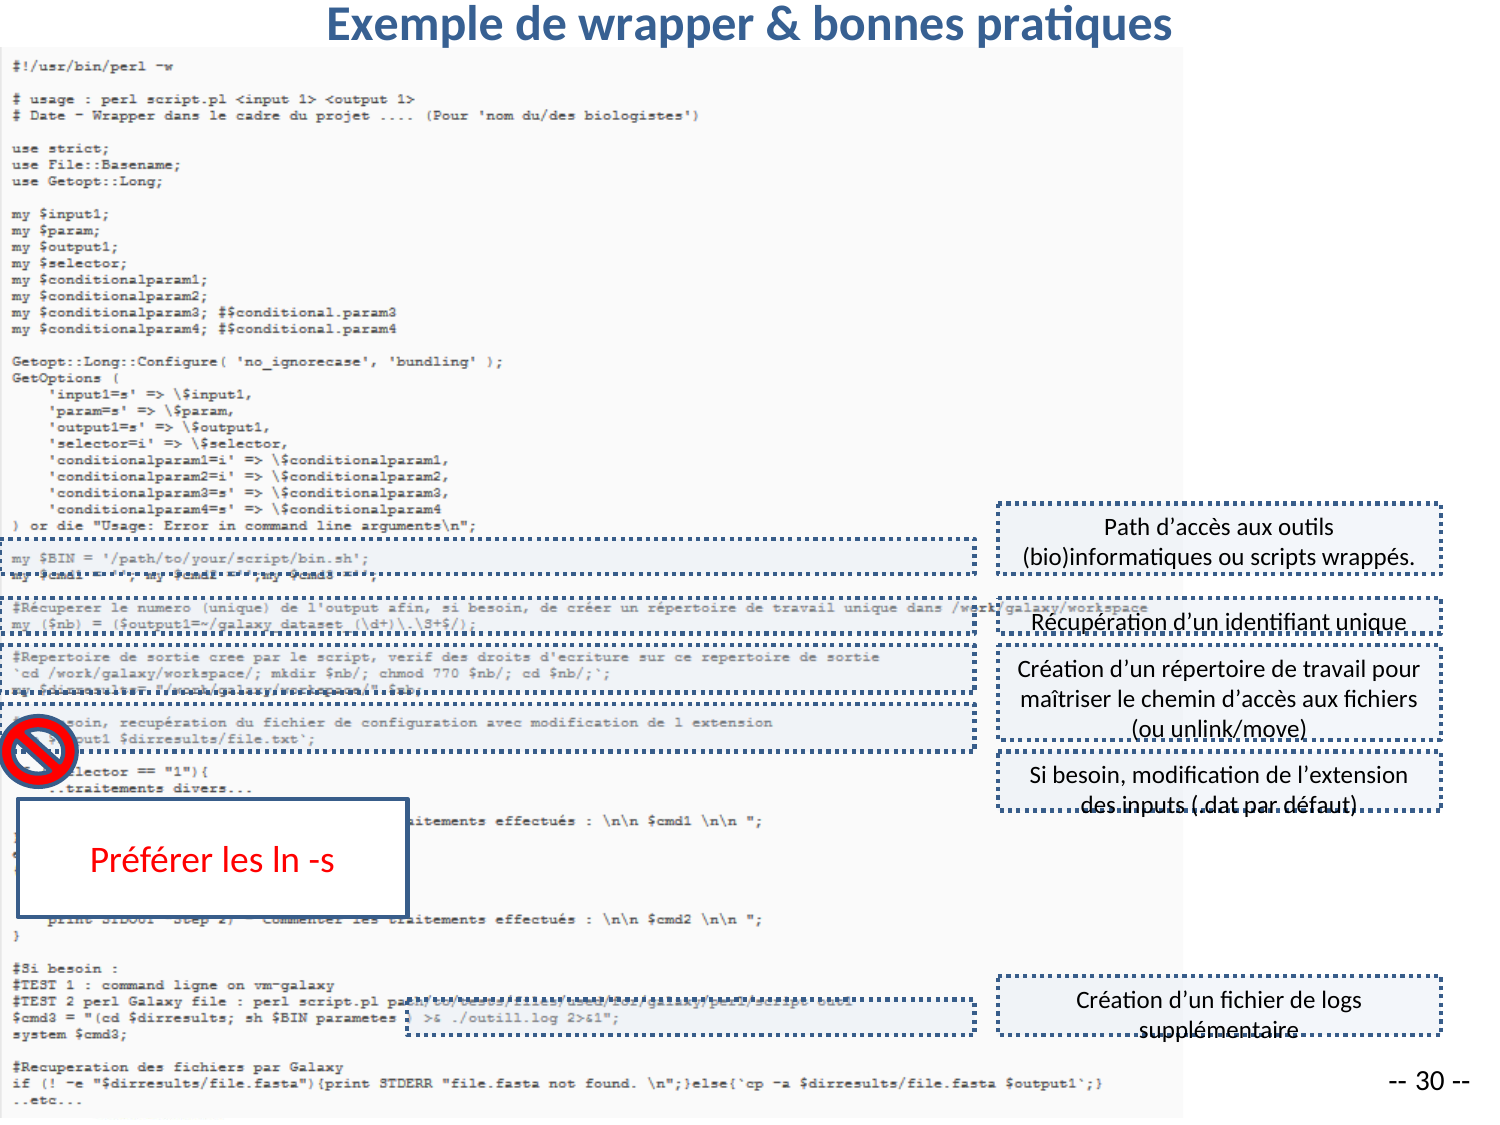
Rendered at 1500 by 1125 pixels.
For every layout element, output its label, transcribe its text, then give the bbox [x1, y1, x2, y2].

picture [0, 73, 1184, 1125]
picture [14, 752, 49, 773]
text_box Création d’un répertoire de travail pour maîtriser le chemin d’accès aux fichiers (ou unlink/move) [998, 645, 1441, 740]
text_box Création d’un fichier de logs supplémentaire [998, 976, 1441, 1035]
text_box [0, 704, 974, 787]
text_box Préférer les ln -s [18, 799, 407, 917]
text_box Path d’accès aux outils (bio)informatiques ou scripts wrappés. [998, 503, 1441, 574]
text_box Si besoin, modification de l’extension des inputs (.dat par défaut) [998, 751, 1441, 811]
text_box Exemple de wrapper & bonnes pratiques [0, 0, 1500, 73]
text_box Récupération d’un identifiant unique [998, 598, 1441, 633]
text_box [407, 1000, 974, 1035]
picture [50, 752, 63, 761]
text_box [0, 645, 974, 692]
text_box [0, 598, 974, 633]
text_box [0, 539, 974, 574]
